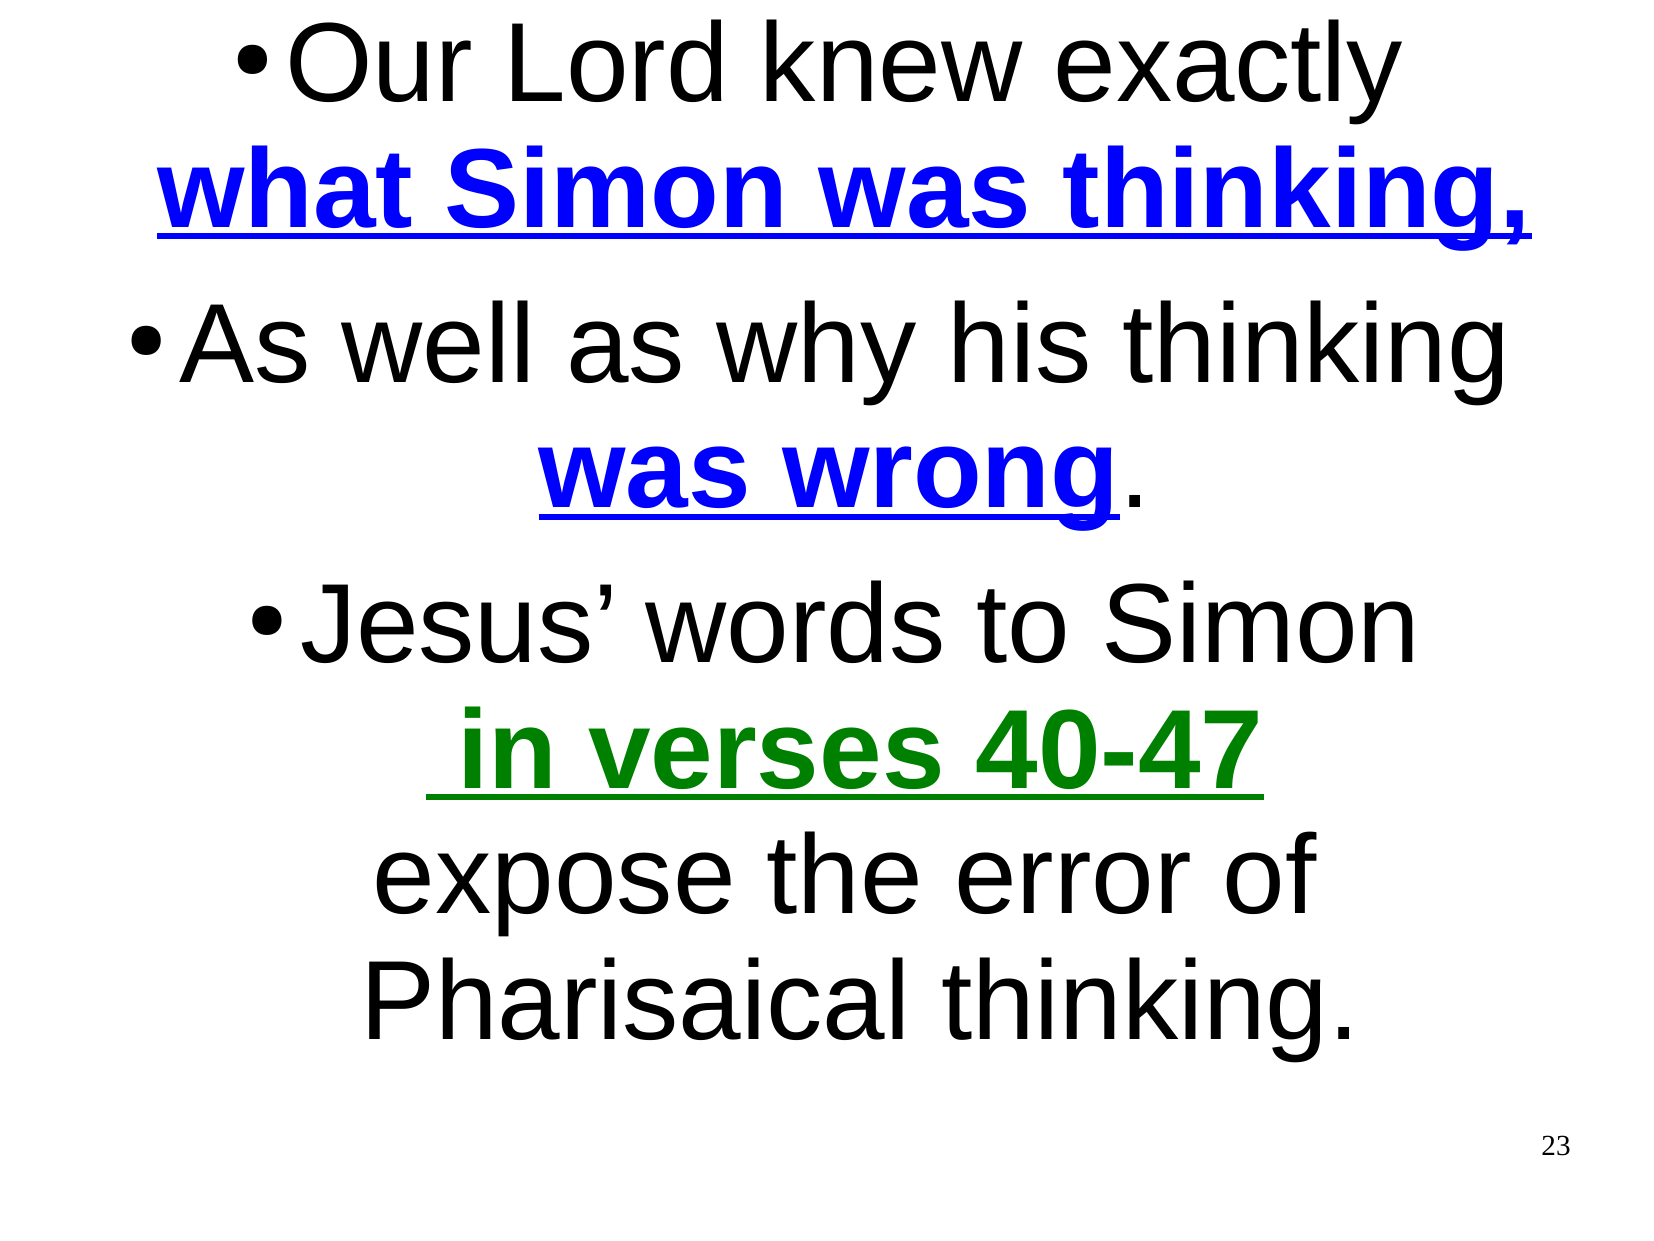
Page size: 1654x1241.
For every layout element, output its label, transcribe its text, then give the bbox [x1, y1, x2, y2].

list Our Lord knew exactly what Simon was thinking, As well as why his thinking was wrong. Jesus’ words to Simon in verses 40-47 expose the error of Pharisaical thinking. [0, 0, 1651, 1238]
